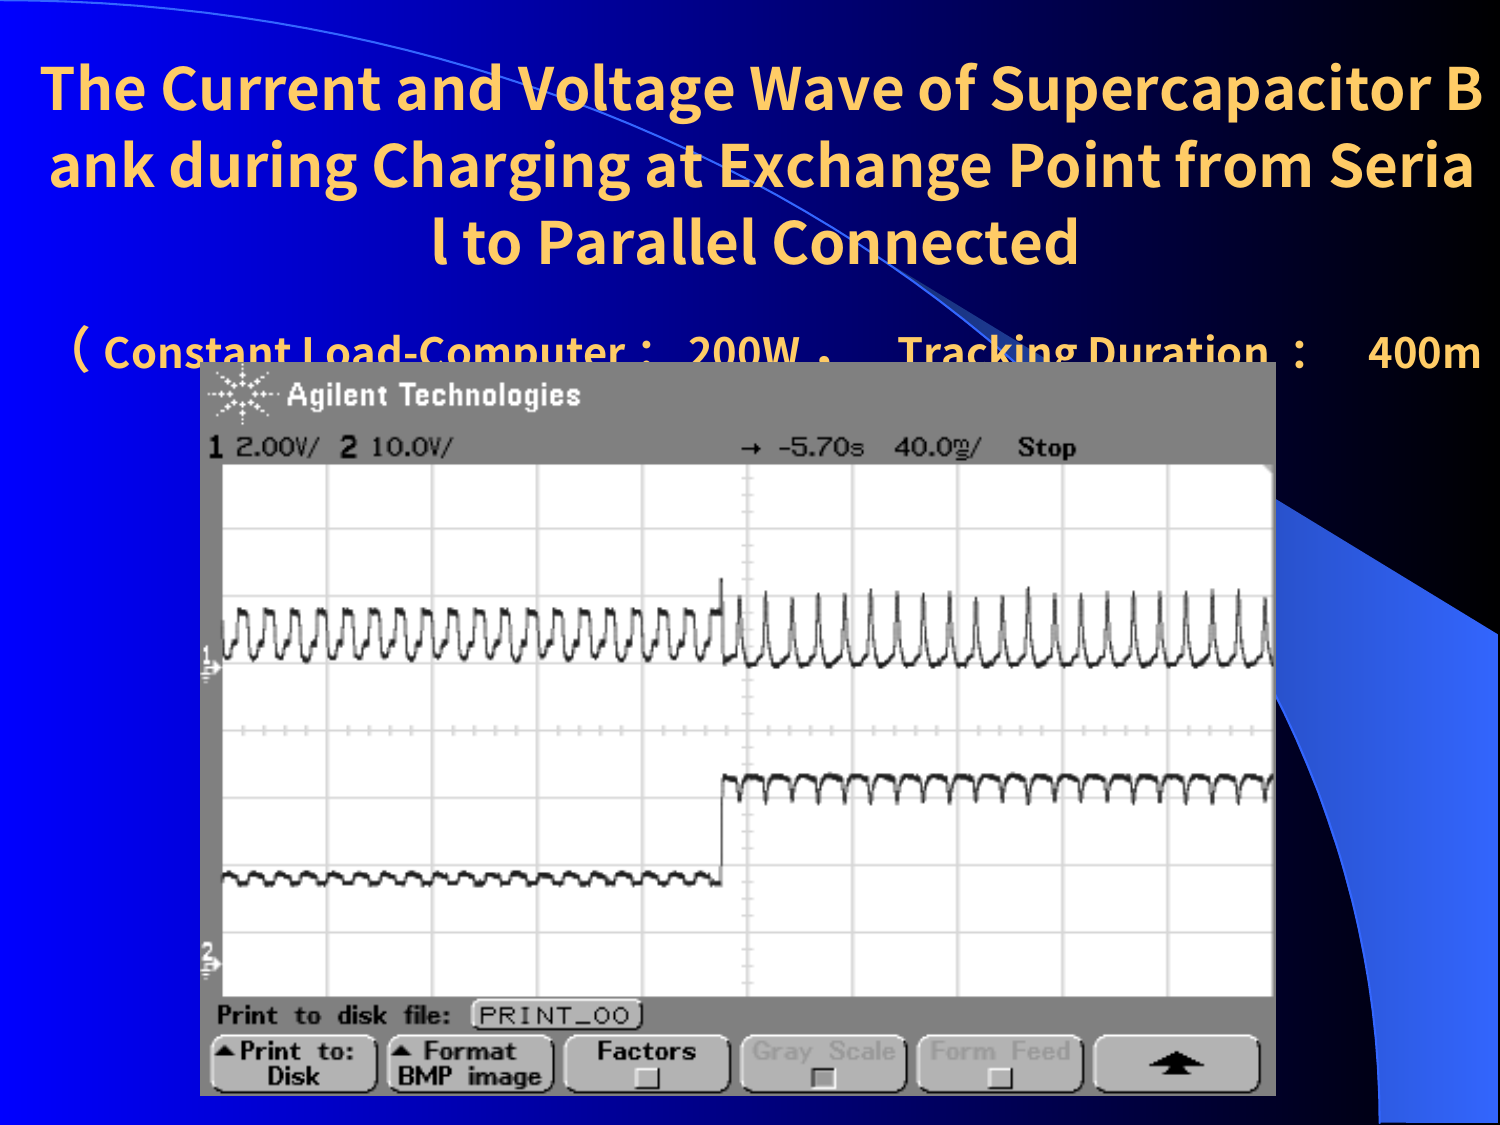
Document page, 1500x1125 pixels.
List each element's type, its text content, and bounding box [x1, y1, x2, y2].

text_box The Current and Voltage Wave of Supercapacitor Bank during Charging at Exchange Point from Serial to Parallel Connected （Constant Load-Computer：200W， Tracking Duration ： 400ms） [24, 37, 1500, 453]
chart [200, 362, 1276, 1096]
